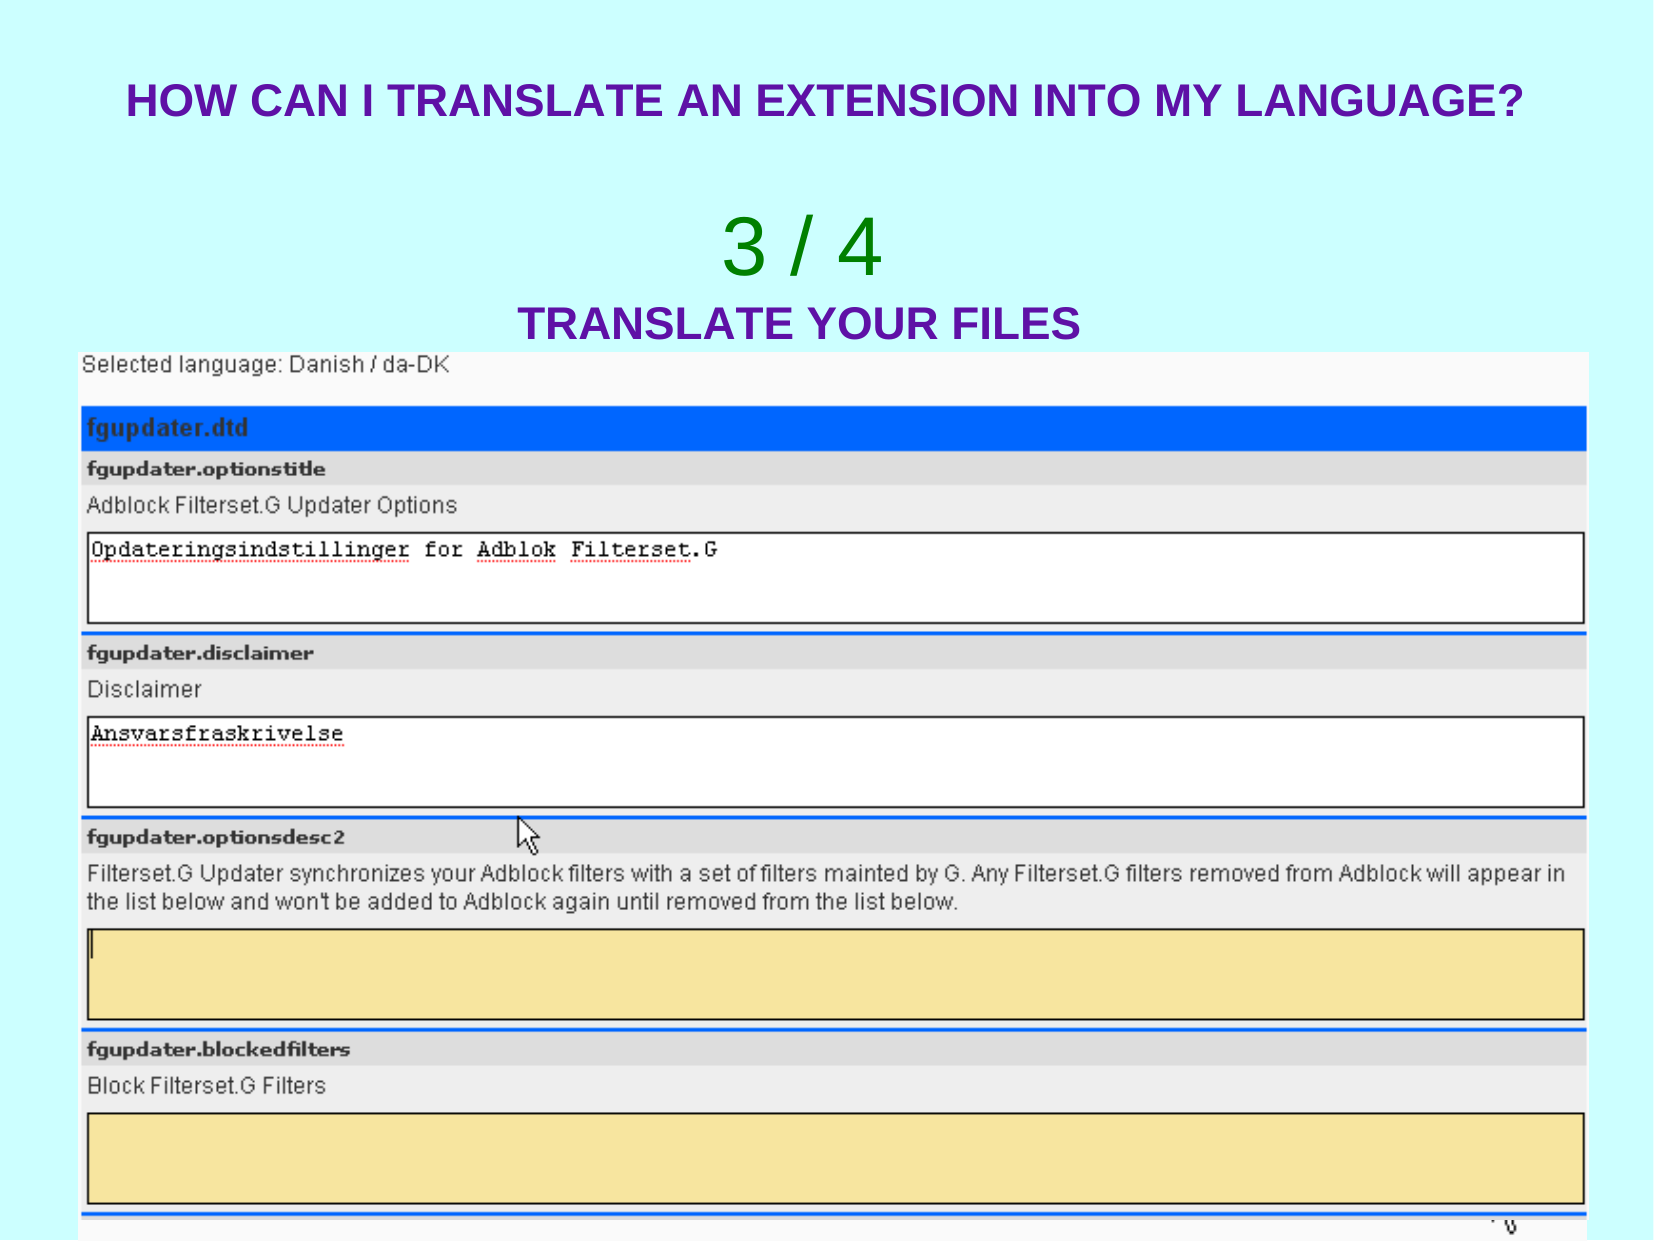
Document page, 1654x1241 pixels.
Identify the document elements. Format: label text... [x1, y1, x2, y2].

text_box TRANSLATE YOUR FILES [474, 294, 1125, 352]
picture [78, 352, 1589, 1241]
text_box 3 / 4 [588, 199, 1018, 294]
text_box HOW CAN I TRANSLATE AN EXTENSION INTO MY LANGUAGE? [76, 70, 1575, 137]
